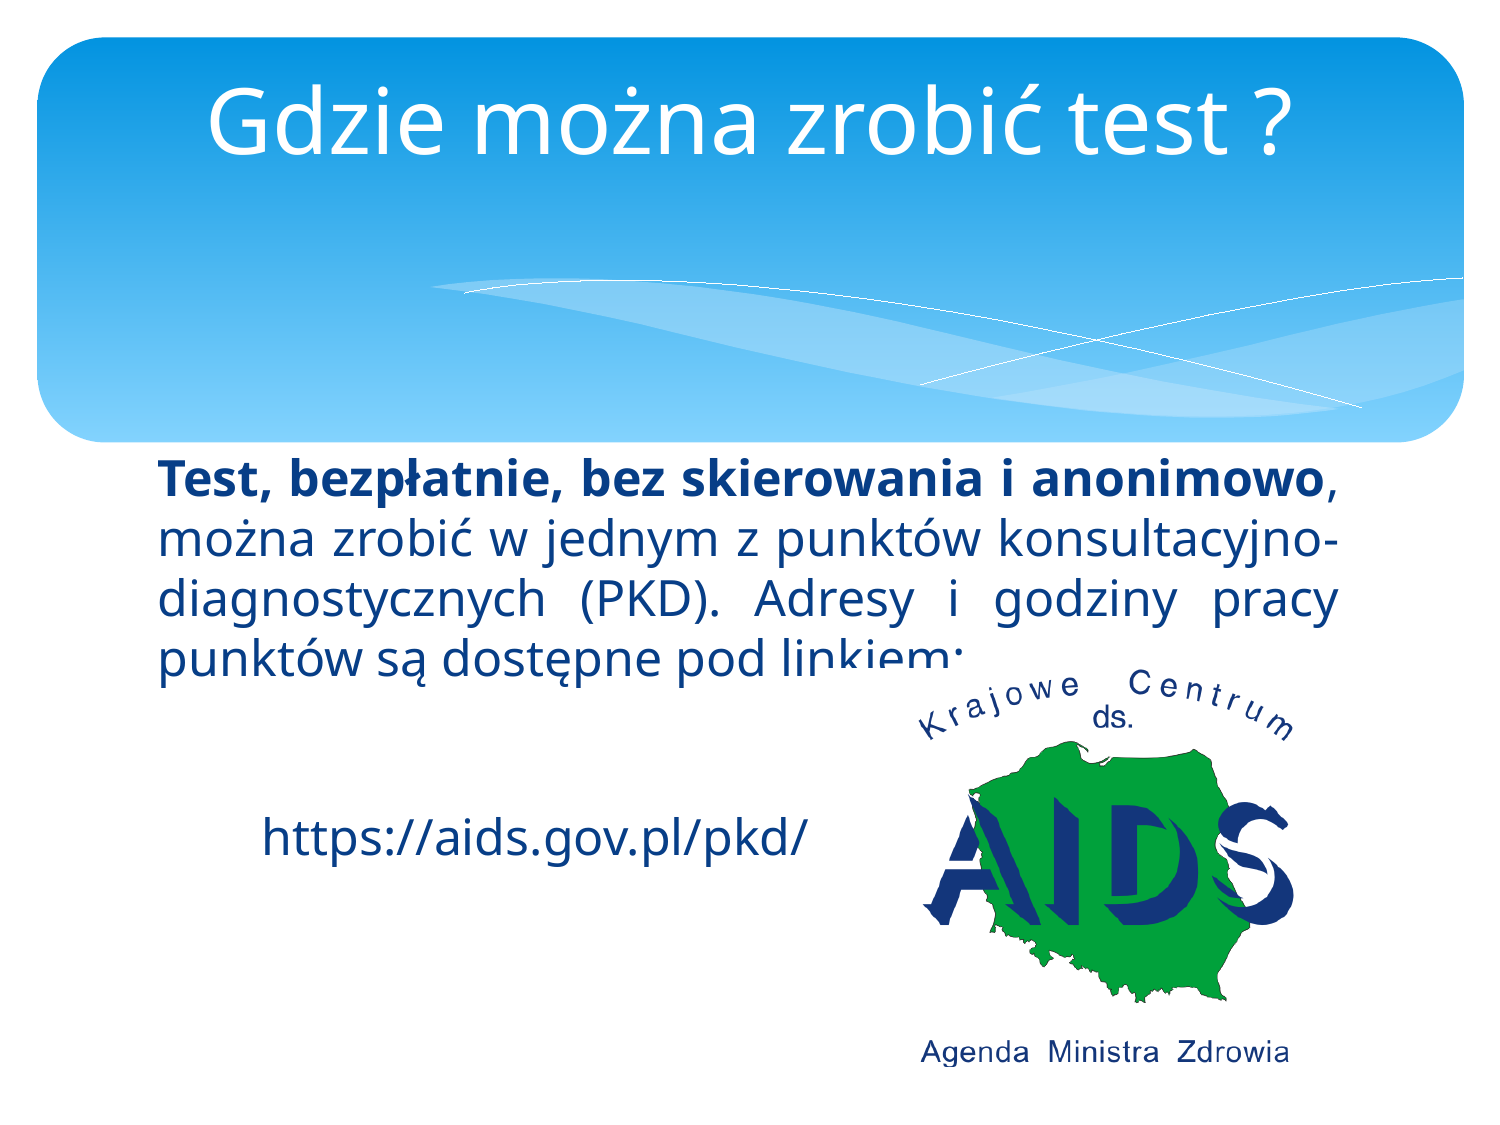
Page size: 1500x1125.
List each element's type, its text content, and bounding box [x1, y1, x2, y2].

title Gdzie można zrobić test ? [75, 55, 1425, 261]
list Test, bezpłatnie, bez skierowania i anonimowo, można zrobić w jednym z punktów konsultacyjno-diagnostycznych (PKD). Adresy i godziny pracy punktów są dostępne pod linkiem: https://aids.gov.pl/pkd/ [143, 438, 1359, 1005]
picture [821, 668, 1416, 1067]
